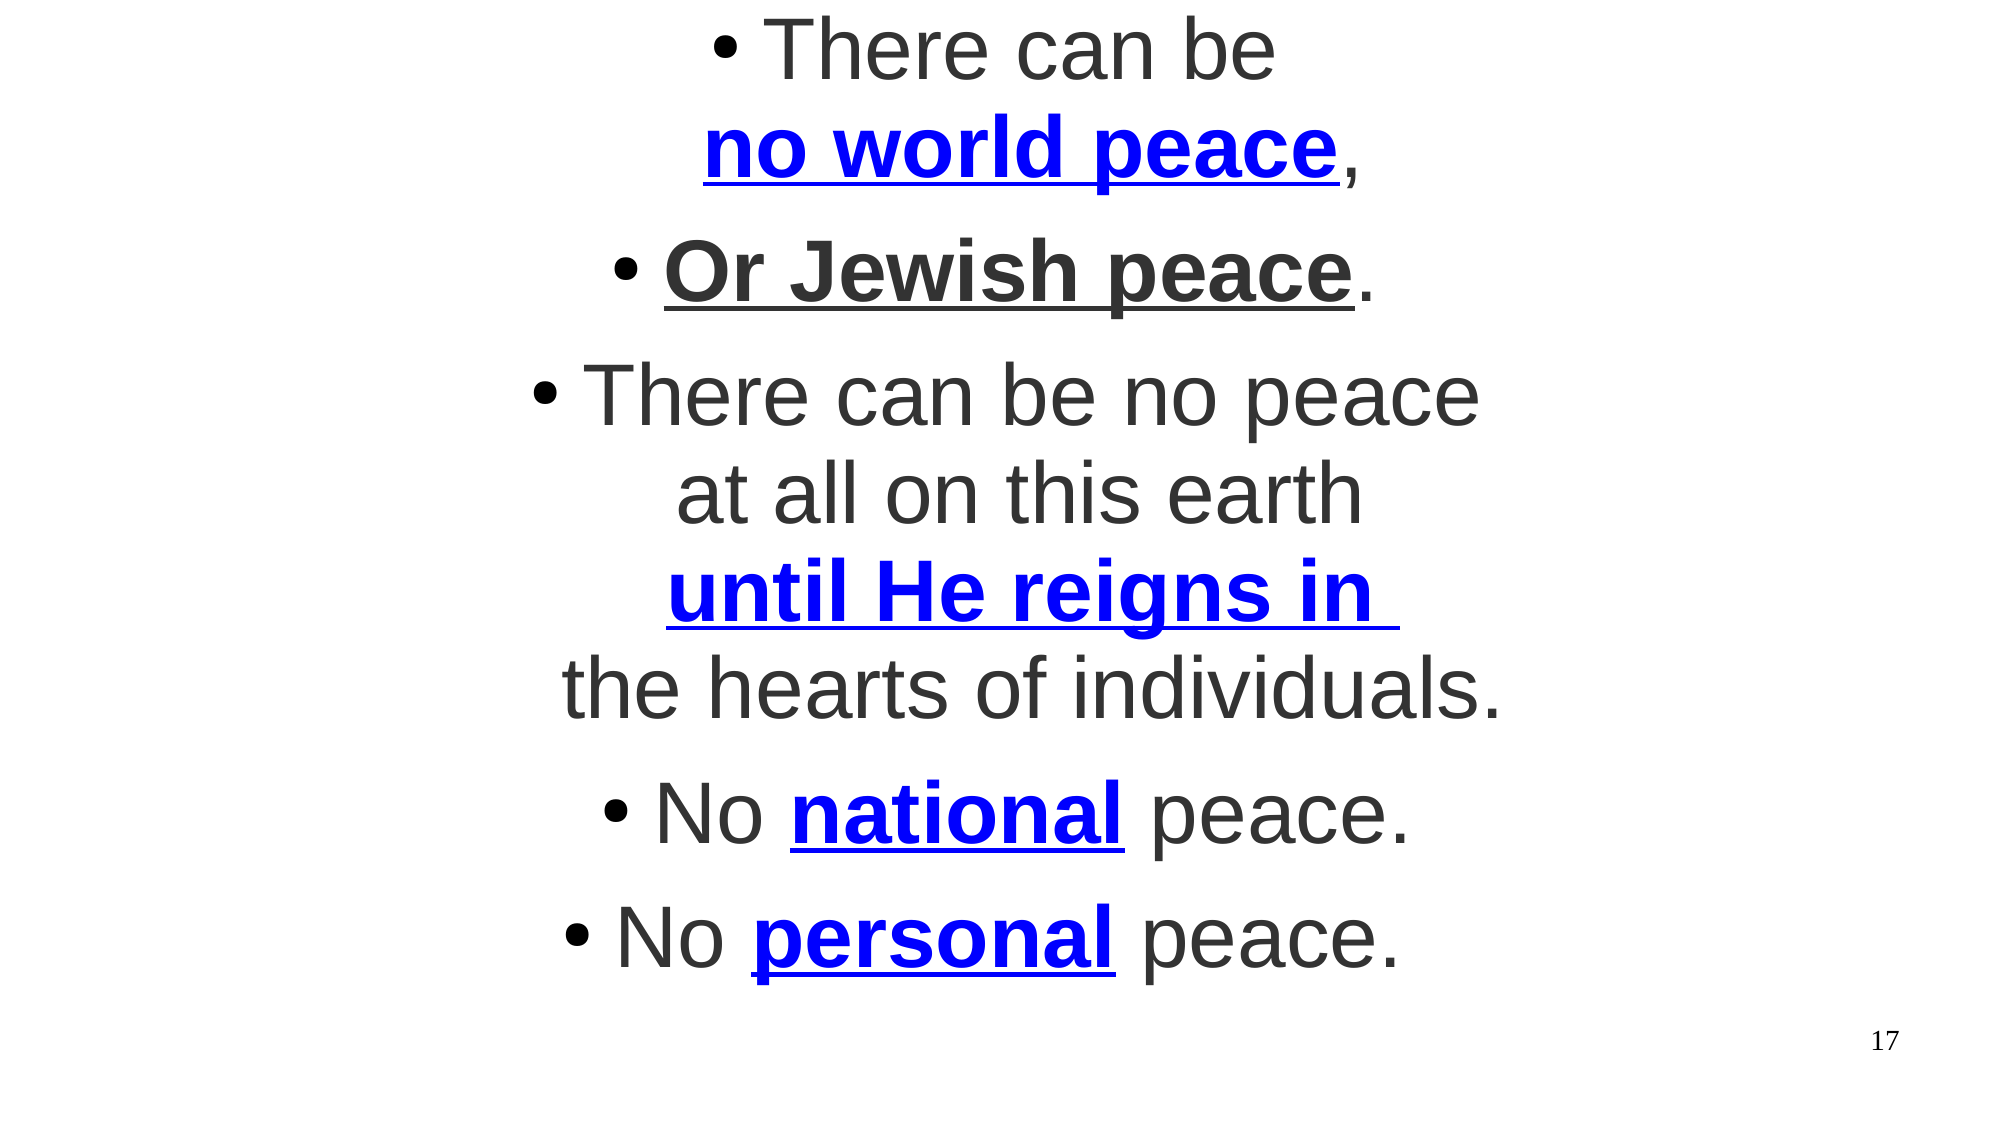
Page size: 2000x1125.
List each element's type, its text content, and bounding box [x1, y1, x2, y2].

list There can be no world peace, Or Jewish peace. There can be no peace at all on this earth until He reigns in the hearts of individuals. No national peace. No personal peace. [0, 0, 1996, 1123]
